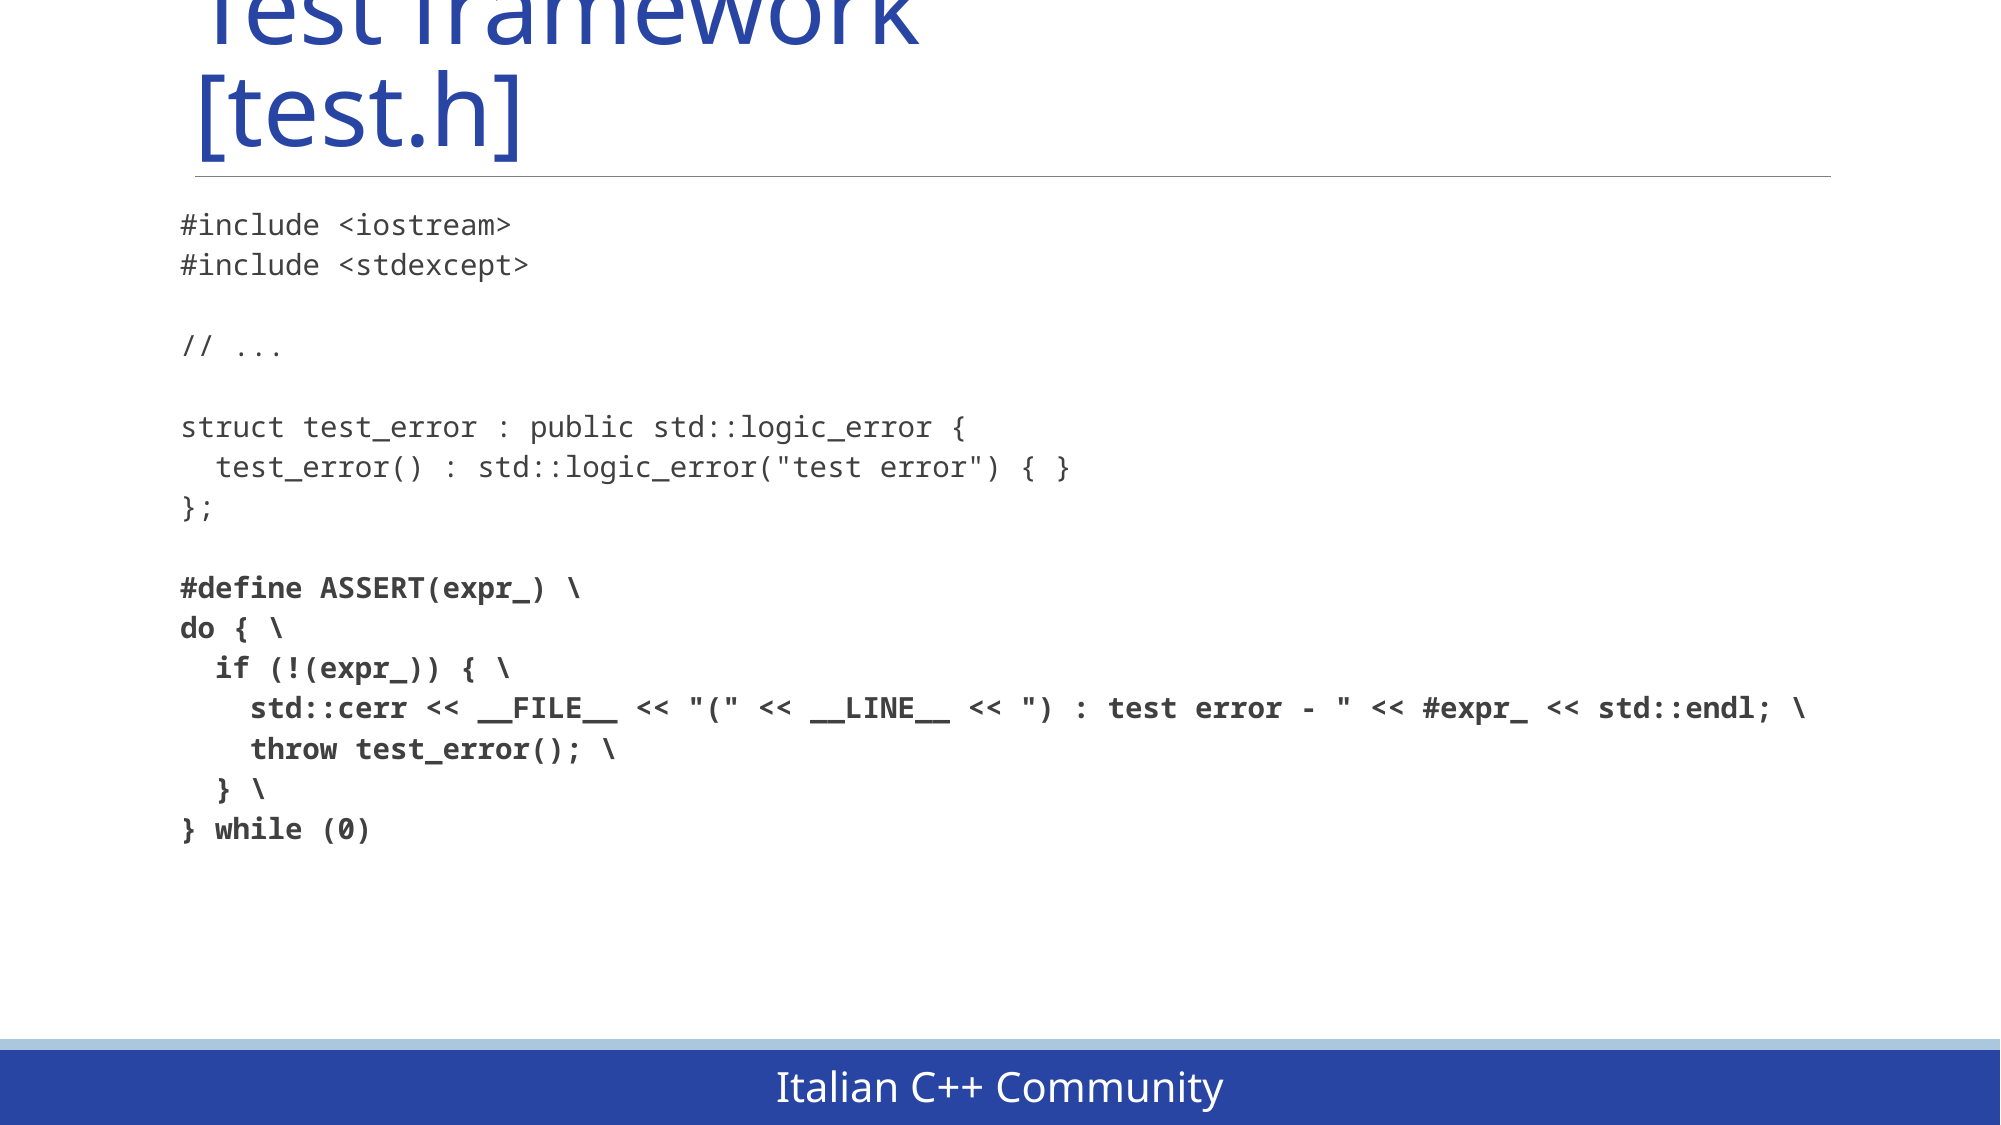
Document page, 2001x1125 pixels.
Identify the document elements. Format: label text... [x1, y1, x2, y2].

title Test framework [test.h] [179, 2, 1830, 175]
list #include <iostream> #include <stdexcept> // ... struct test_error : public std::logic_error { test_error() : std::logic_error("test error") { } }; #define ASSERT(expr_) \ do { \ if (!(expr_)) { \ std::cerr << __FILE__ << "(" << __LINE__ << ") : test error - " << #expr_ << std::endl; \ throw test_error(); \ } \ } while (0) [179, 202, 1830, 1011]
